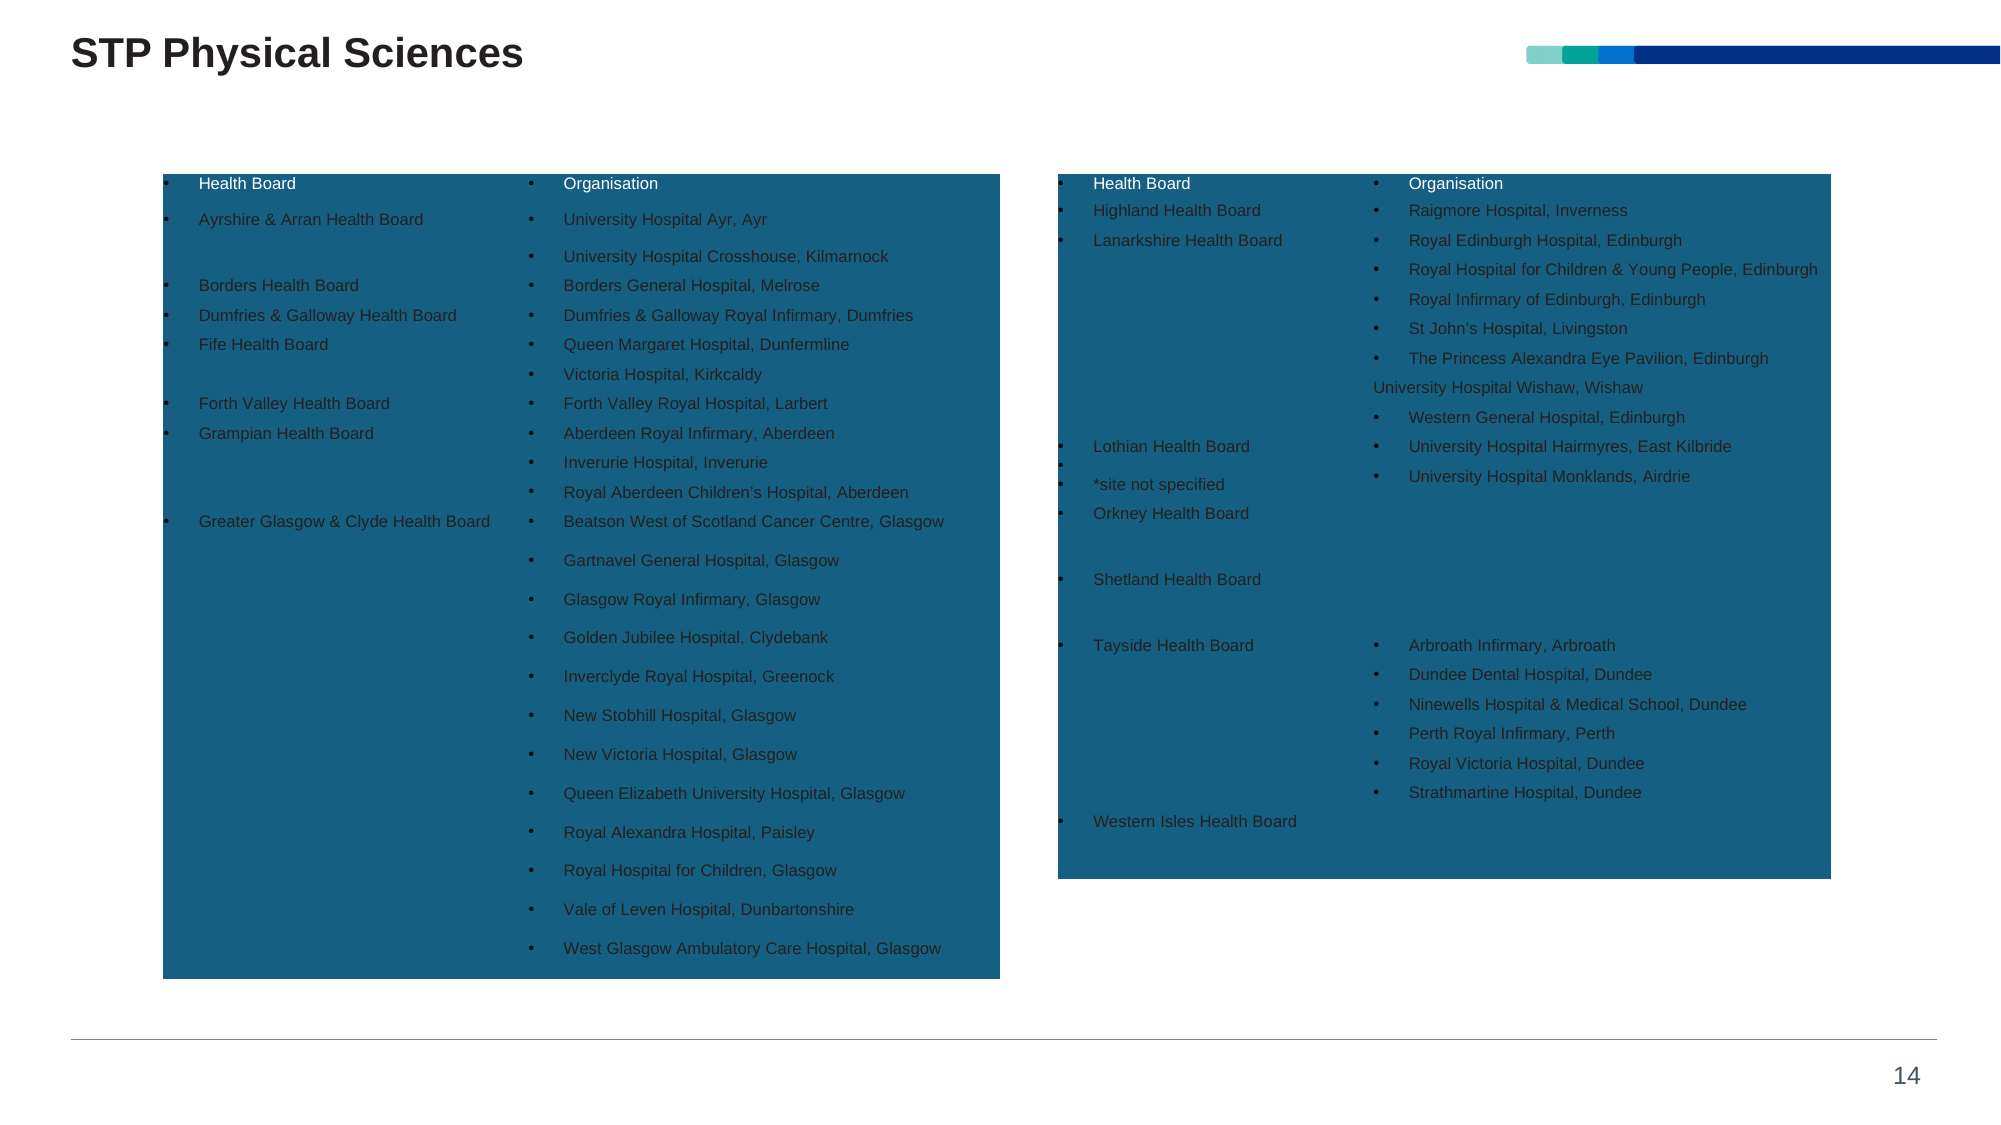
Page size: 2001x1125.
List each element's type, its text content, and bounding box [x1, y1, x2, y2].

table_cell Perth Royal Infirmary, Perth [1373, 724, 1831, 754]
table_cell Ayrshire & Arran Health Board [163, 211, 528, 277]
table_cell University Hospital Monklands, Airdrie [1373, 467, 1831, 505]
table_cell The Princess Alexandra Eye Pavilion, Edinburgh [1373, 349, 1831, 379]
table_cell Orkney Health Board [1058, 505, 1373, 570]
table_header Organisation [1373, 174, 1831, 202]
table_cell Glasgow Royal Infirmary, Glasgow [528, 590, 1000, 629]
table_cell Victoria Hospital, Kirkcaldy [528, 365, 1000, 395]
table_cell Dumfries & Galloway Health Board [163, 306, 528, 336]
table_cell New Stobhill Hospital, Glasgow [528, 706, 1000, 745]
table_cell Forth Valley Health Board [163, 395, 528, 424]
table_cell University Hospital Ayr, Ayr [528, 211, 1000, 247]
table_cell Borders General Hospital, Melrose [528, 277, 1000, 306]
table_cell Inverclyde Royal Hospital, Greenock [528, 668, 1000, 706]
table_cell Strathmartine Hospital, Dundee [1373, 783, 1831, 813]
table_cell University Hospital Wishaw, Wishaw [1373, 379, 1831, 408]
table_cell Ninewells Hospital & Medical School, Dundee [1373, 695, 1831, 724]
table_cell Queen Margaret Hospital, Dunfermline [528, 336, 1000, 365]
table_cell Aberdeen Royal Infirmary, Aberdeen [528, 424, 1000, 453]
table_cell St John’s Hospital, Livingston [1373, 320, 1831, 349]
table_header Organisation [528, 174, 1000, 211]
table_cell Western Isles Health Board [1058, 813, 1373, 879]
table_cell Western General Hospital, Edinburgh [1373, 408, 1831, 437]
table_cell Highland Health Board [1058, 202, 1373, 231]
table_cell Fife Health Board [163, 336, 528, 395]
table_cell Royal Edinburgh Hospital, Edinburgh [1373, 231, 1831, 261]
table_cell Royal Hospital for Children, Glasgow [528, 862, 1000, 900]
table_cell Raigmore Hospital, Inverness [1373, 202, 1831, 231]
table_cell Lanarkshire Health Board [1058, 231, 1373, 437]
table_cell Greater Glasgow & Clyde Health Board [163, 512, 528, 979]
table_cell [1373, 570, 1831, 636]
table_cell Shetland Health Board [1058, 570, 1373, 636]
table_cell Beatson West of Scotland Cancer Centre, Glasgow [528, 512, 1000, 551]
table_cell University Hospital Crosshouse, Kilmarnock [528, 247, 1000, 277]
table_header Health Board [163, 174, 528, 211]
table_cell Lothian Health Board *site not specified [1058, 437, 1373, 505]
title STP Physical Sciences [70, 32, 1513, 79]
table_cell Dumfries & Galloway Royal Infirmary, Dumfries [528, 306, 1000, 336]
table_cell [1373, 813, 1831, 879]
table_cell [1373, 505, 1831, 570]
table_header Health Board [1058, 174, 1373, 202]
table_cell Royal Alexandra Hospital, Paisley [528, 823, 1000, 862]
table_cell Borders Health Board [163, 277, 528, 306]
table_cell University Hospital Hairmyres, East Kilbride [1373, 437, 1831, 467]
table_cell Inverurie Hospital, Inverurie [528, 453, 1000, 483]
table_cell Dundee Dental Hospital, Dundee [1373, 665, 1831, 695]
table_cell Royal Infirmary of Edinburgh, Edinburgh [1373, 290, 1831, 320]
table_cell Royal Aberdeen Children’s Hospital, Aberdeen [528, 483, 1000, 512]
table_cell Vale of Leven Hospital, Dunbartonshire [528, 900, 1000, 939]
table_cell New Victoria Hospital, Glasgow [528, 745, 1000, 784]
table_cell Gartnavel General Hospital, Glasgow [528, 551, 1000, 590]
table_cell Royal Hospital for Children & Young People, Edinburgh [1373, 261, 1831, 290]
table_cell Golden Jubilee Hospital, Clydebank [528, 629, 1000, 668]
table_cell Grampian Health Board [163, 424, 528, 512]
table_cell Forth Valley Royal Hospital, Larbert [528, 395, 1000, 424]
table_cell Royal Victoria Hospital, Dundee [1373, 754, 1831, 783]
table_cell Queen Elizabeth University Hospital, Glasgow [528, 784, 1000, 823]
table_cell Arbroath Infirmary, Arbroath [1373, 636, 1831, 665]
table_cell West Glasgow Ambulatory Care Hospital, Glasgow [528, 939, 1000, 979]
table_cell Tayside Health Board [1058, 636, 1373, 813]
